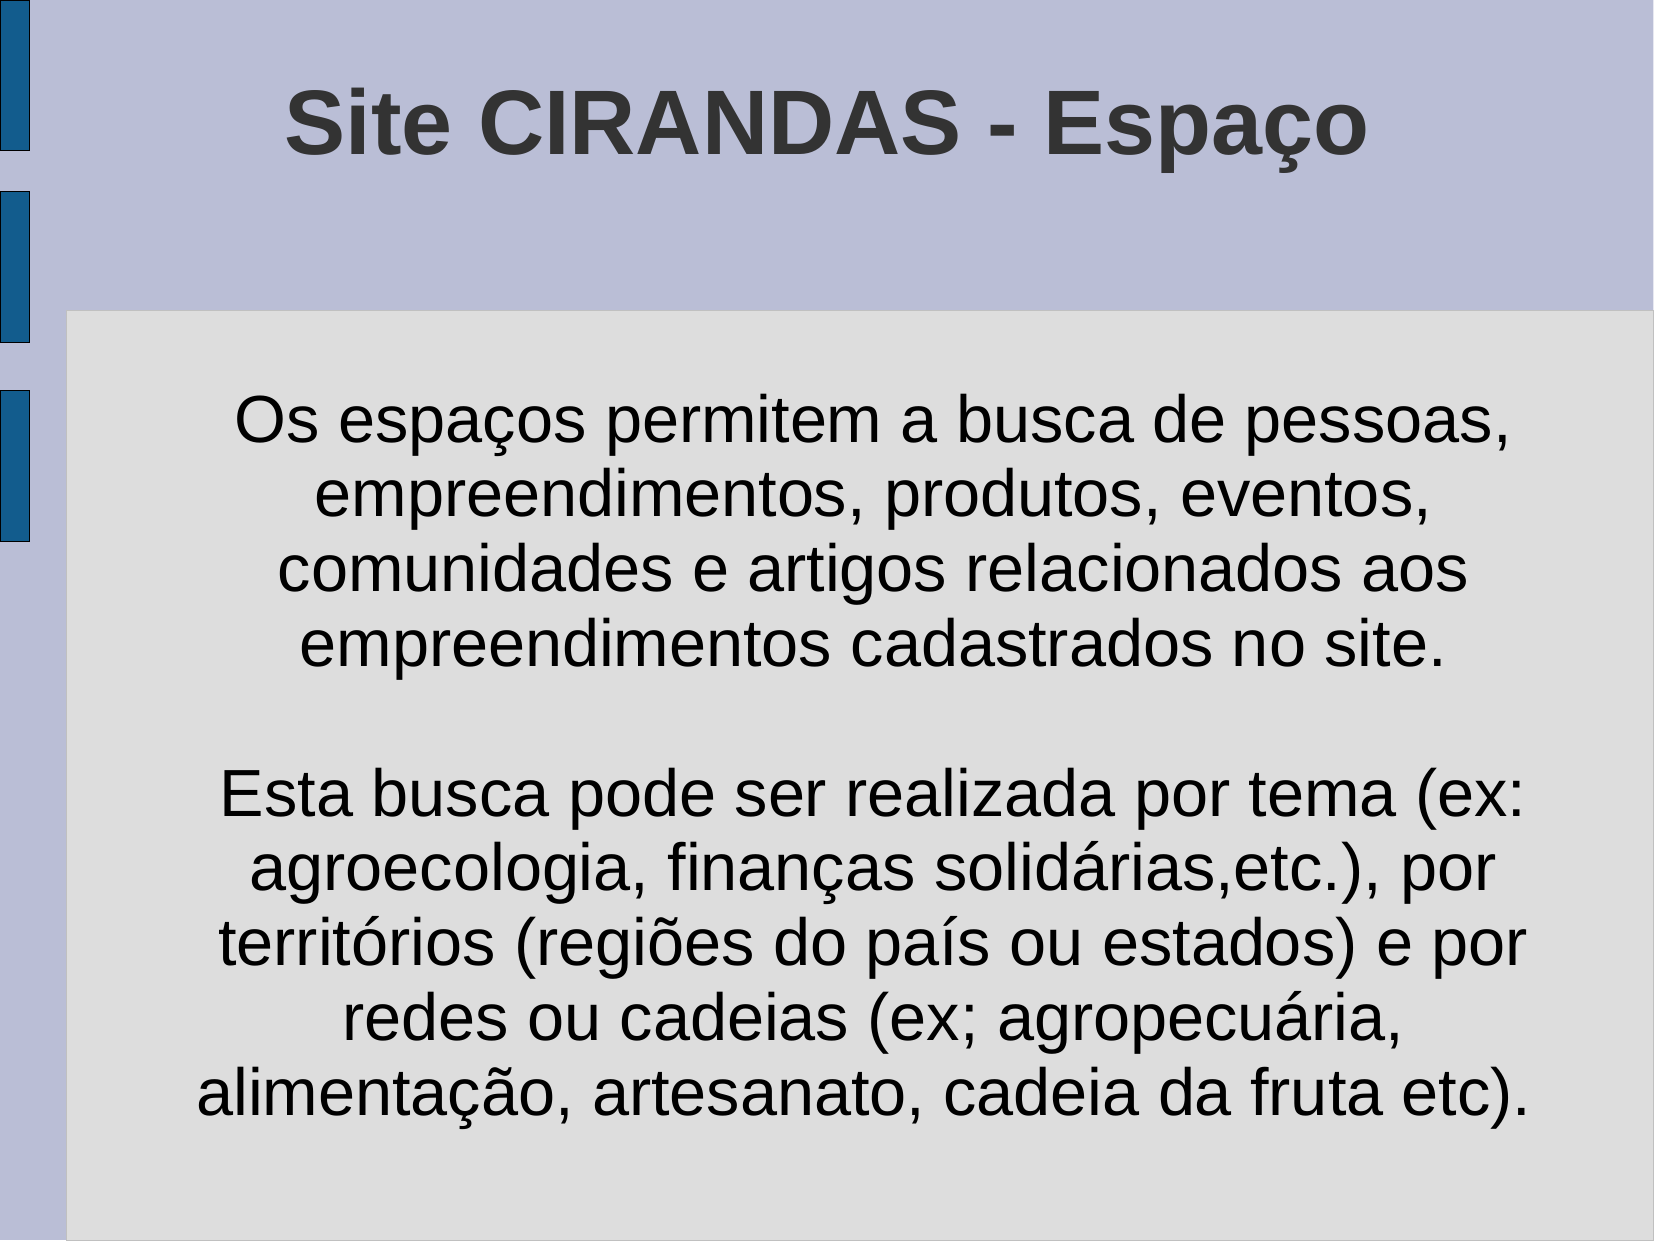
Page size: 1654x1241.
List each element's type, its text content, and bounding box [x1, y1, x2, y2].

subtitle Os espaços permitem a busca de pessoas, empreendimentos, produtos, eventos, comunidades e artigos relacionados aos empreendimentos cadastrados no site. Esta busca pode ser realizada por tema (ex: agroecologia, finanças solidárias,etc.), por territórios (regiões do país ou estados) e por redes ou cadeias (ex; agropecuária, alimentação, artesanato, cadeia da fruta etc). [178, 364, 1570, 1147]
title Site CIRANDAS - Espaço [121, 19, 1534, 227]
